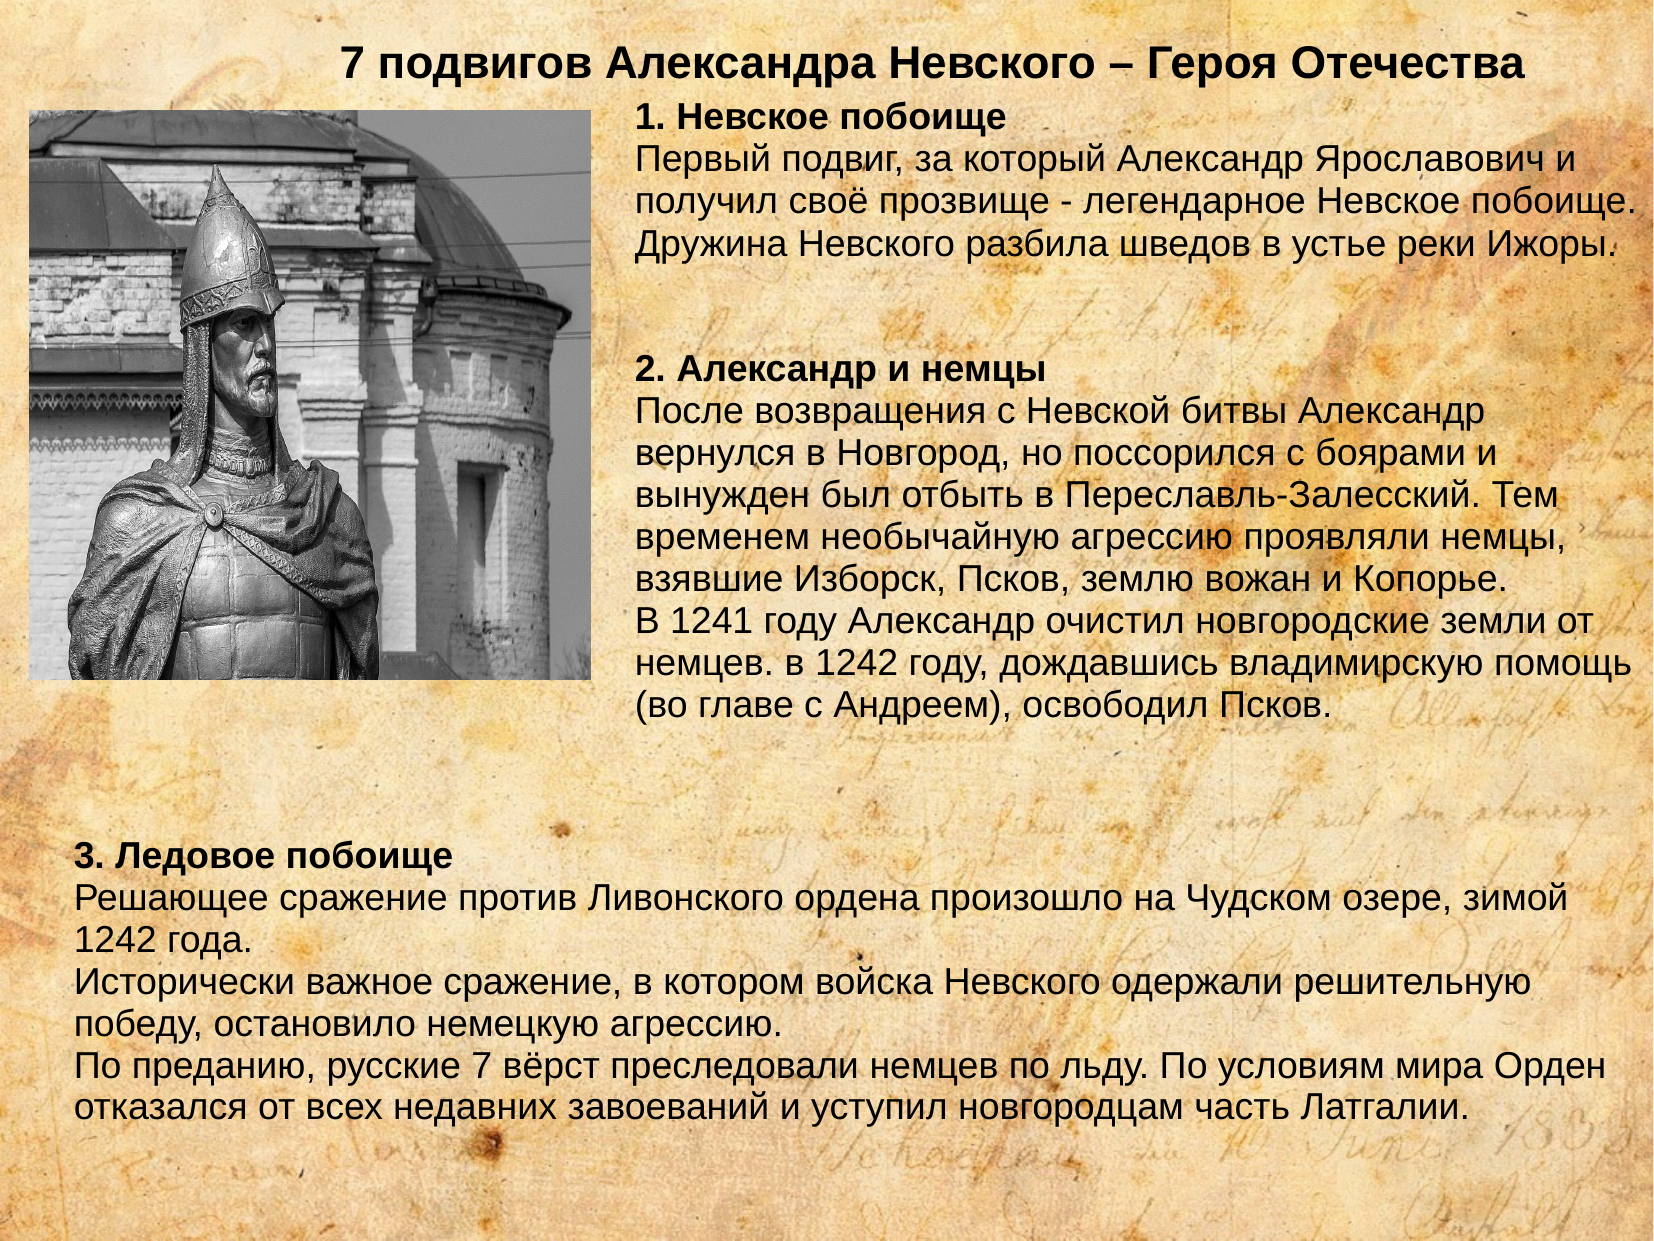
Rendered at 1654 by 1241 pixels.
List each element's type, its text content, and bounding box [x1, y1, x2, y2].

text_box 1. Невское побоище Первый подвиг, за который Александр Ярославович и получил своё прозвище - легендарное Невское побоище. Дружина Невского разбила шведов в устье реки Ижоры. 2. Александр и немцы После возвращения с Невской битвы Александр вернулся в Новгород, но поссорился с боярами и вынужден был отбыть в Переславль-Залесский. Тем временем необычайную агрессию проявляли немцы, взявшие Изборск, Псков, землю вожан и Копорье. В 1241 году Александр очистил новгородские земли от немцев. в 1242 году, дождавшись владимирскую помощь (во главе с Андреем), освободил Псков. [620, 88, 1654, 916]
text_box 3. Ледовое побоище Решающее сражение против Ливонского ордена произошло на Чудском озере, зимой 1242 года. Исторически важное сражение, в котором войска Невского одержали решительную победу, остановило немецкую агрессию. По преданию, русские 7 вёрст преследовали немцев по льду. По условиям мира Орден отказался от всех недавних завоеваний и уступил новгородцам часть Латгалии. [59, 826, 1625, 1222]
text_box 7 подвигов Александра Невского – Героя Отечества [324, 29, 1565, 97]
picture [0, 0, 1654, 1241]
